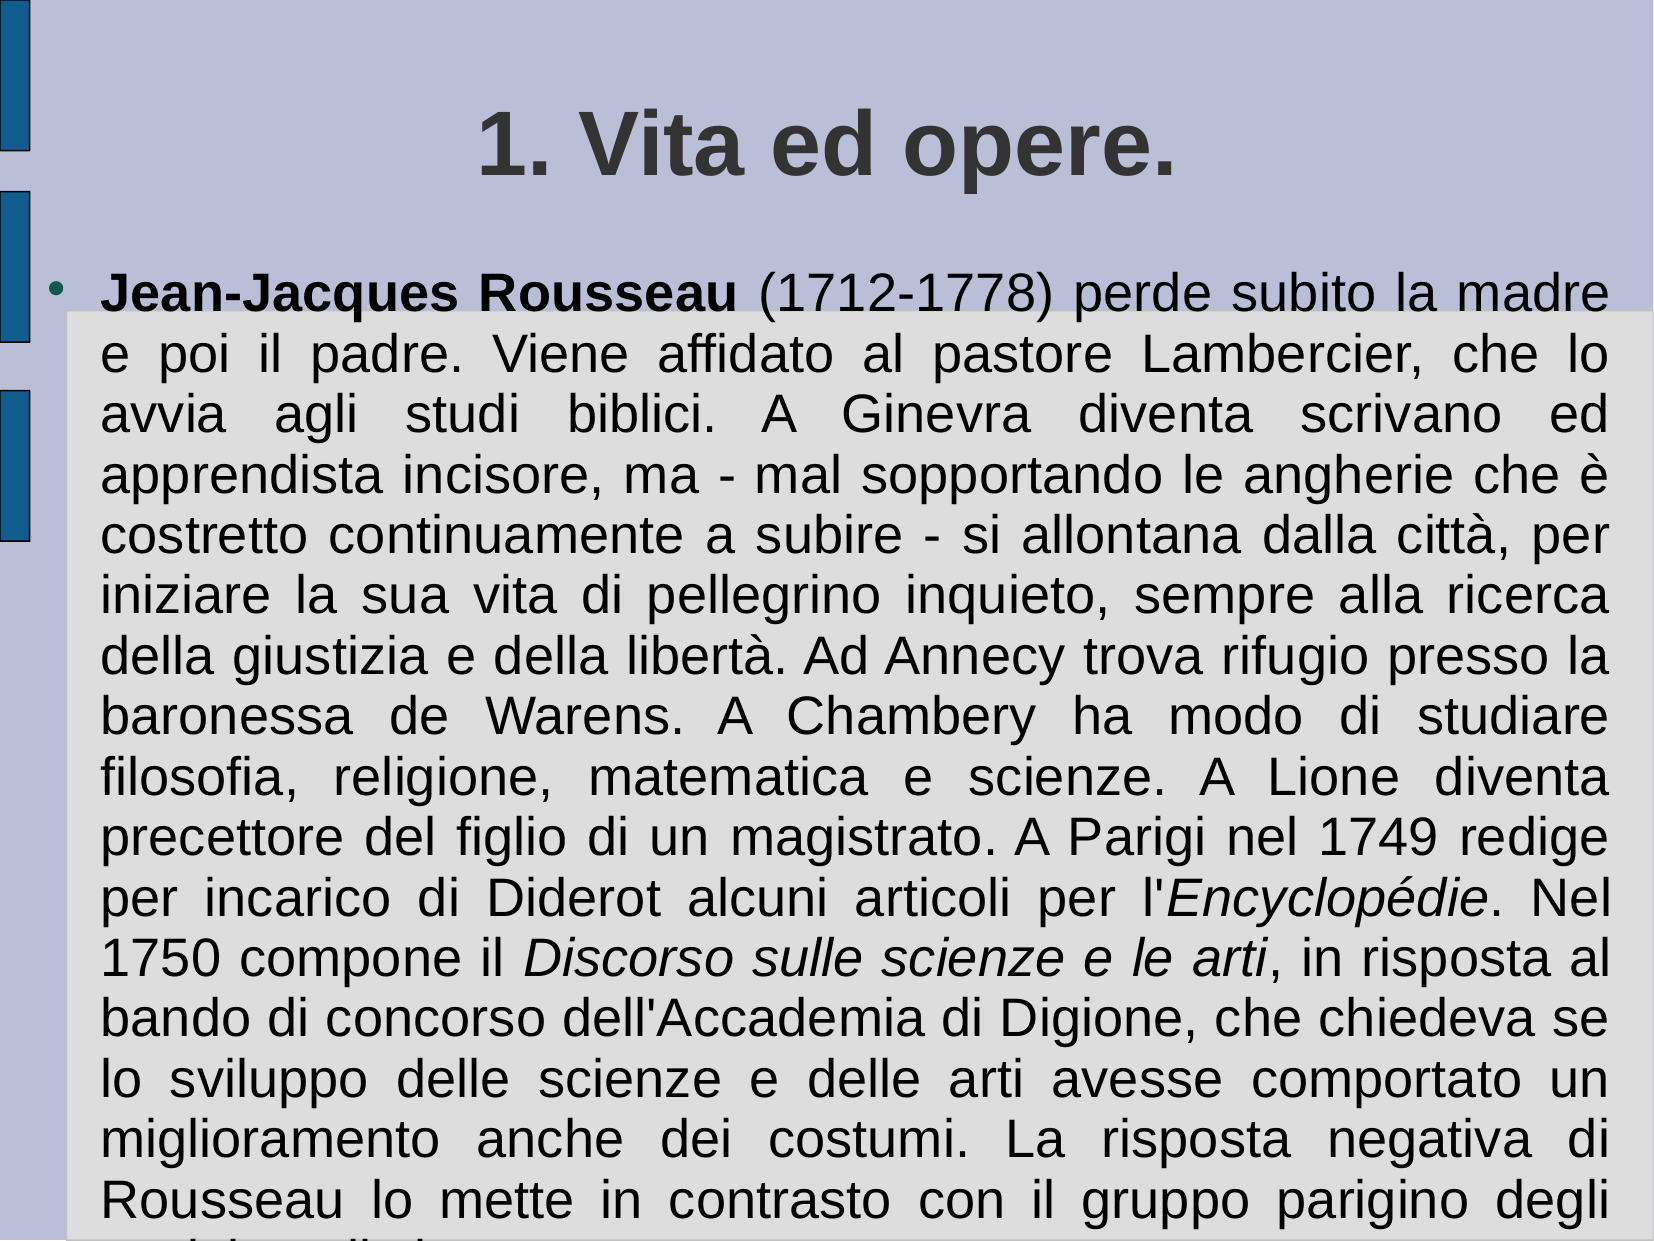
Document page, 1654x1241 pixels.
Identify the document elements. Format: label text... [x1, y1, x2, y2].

title 1. Vita ed opere. [121, 37, 1534, 246]
list Jean-Jacques Rousseau (1712-1778) perde subito la madre e poi il padre. Viene affidato al pastore Lambercier, che lo avvia agli studi biblici. A Ginevra diventa scrivano ed apprendista incisore, ma - mal sopportando le angherie che è costretto continuamente a subire - si allontana dalla città, per iniziare la sua vita di pellegrino inquieto, sempre alla ricerca della giustizia e della libertà. Ad Annecy trova rifugio presso la baronessa de Warens. A Chambery ha modo di studiare filosofia, religione, matematica e scienze. A Lione diventa precettore del figlio di un magistrato. A Parigi nel 1749 redige per incarico di Diderot alcuni articoli per l'Encyclopédie. Nel 1750 compone il Discorso sulle scienze e le arti, in risposta al bando di concorso dell'Accademia di Digione, che chiedeva se lo sviluppo delle scienze e delle arti avesse comportato un miglioramento anche dei costumi. La risposta negativa di Rousseau lo mette in contrasto con il gruppo parigino degli enciclopedisti. [29, 259, 1613, 1231]
